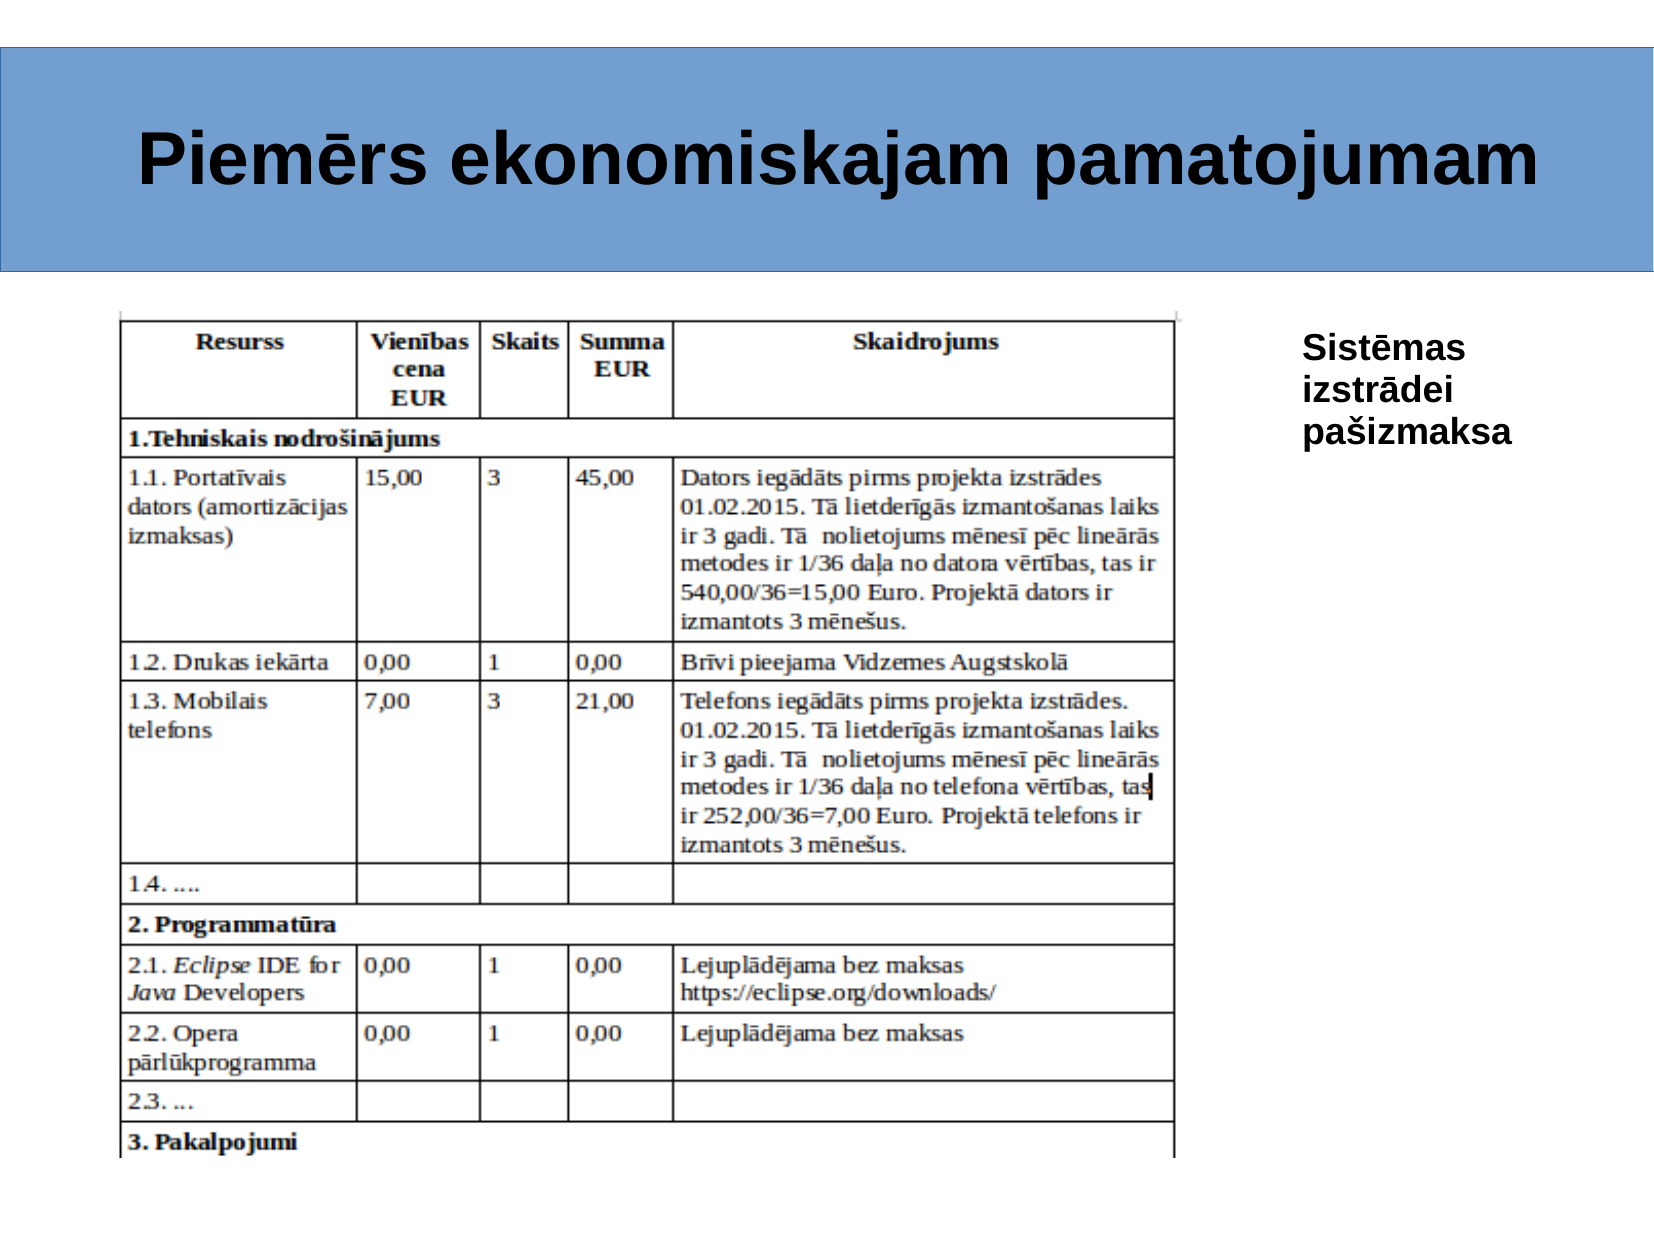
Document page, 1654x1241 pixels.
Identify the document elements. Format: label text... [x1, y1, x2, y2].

title Piemērs ekonomiskajam pamatojumam [82, 49, 1571, 257]
picture [118, 311, 1182, 1158]
text_box Sistēmas izstrādei pašizmaksa [1287, 318, 1619, 460]
text_box [0, 47, 1654, 272]
